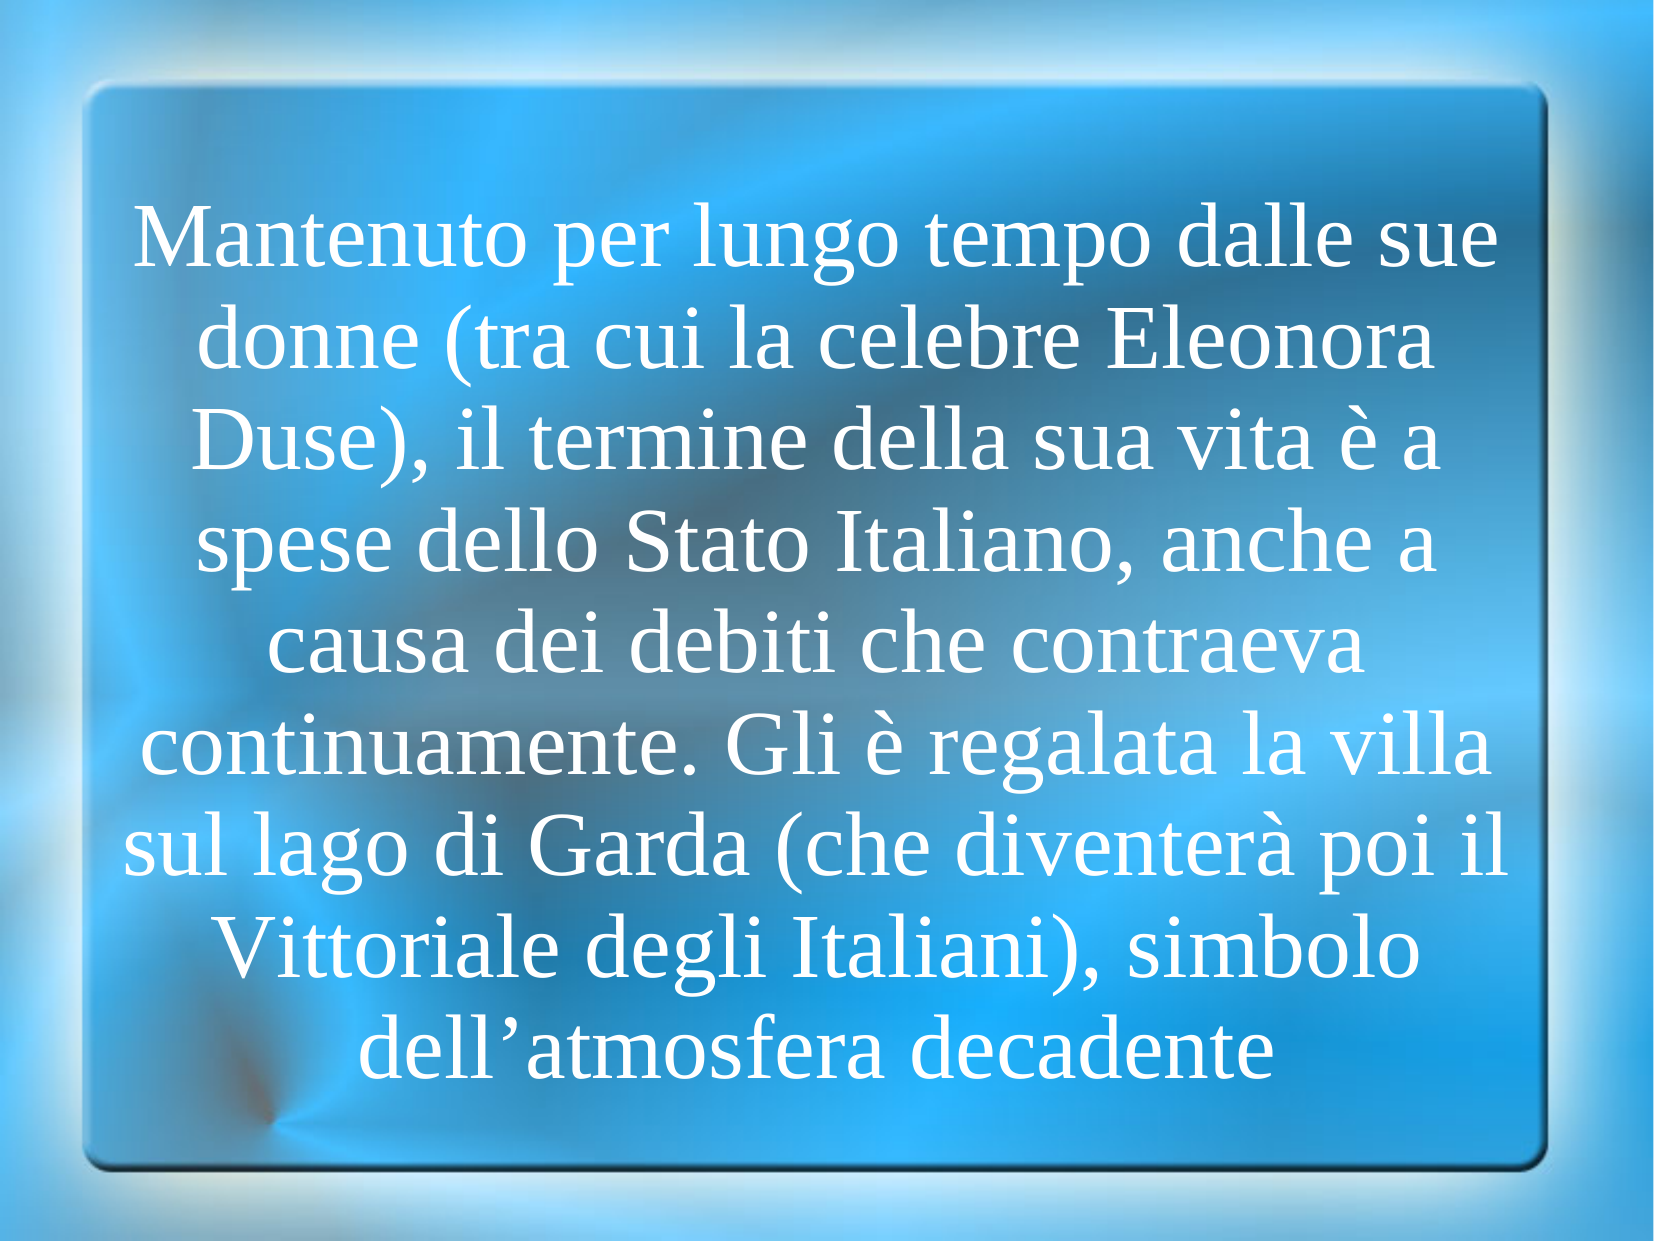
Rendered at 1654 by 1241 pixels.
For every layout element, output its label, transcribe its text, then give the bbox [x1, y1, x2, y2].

title Mantenuto per lungo tempo dalle sue donne (tra cui la celebre Eleonora Duse), il termine della sua vita è a spese dello Stato Italiano, anche a causa dei debiti che contraeva continuamente. Gli è regalata la villa sul lago di Garda (che diventerà poi il Vittoriale degli Italiani), simbolo dell’atmosfera decadente [111, 184, 1524, 1099]
picture [0, 0, 1654, 1241]
